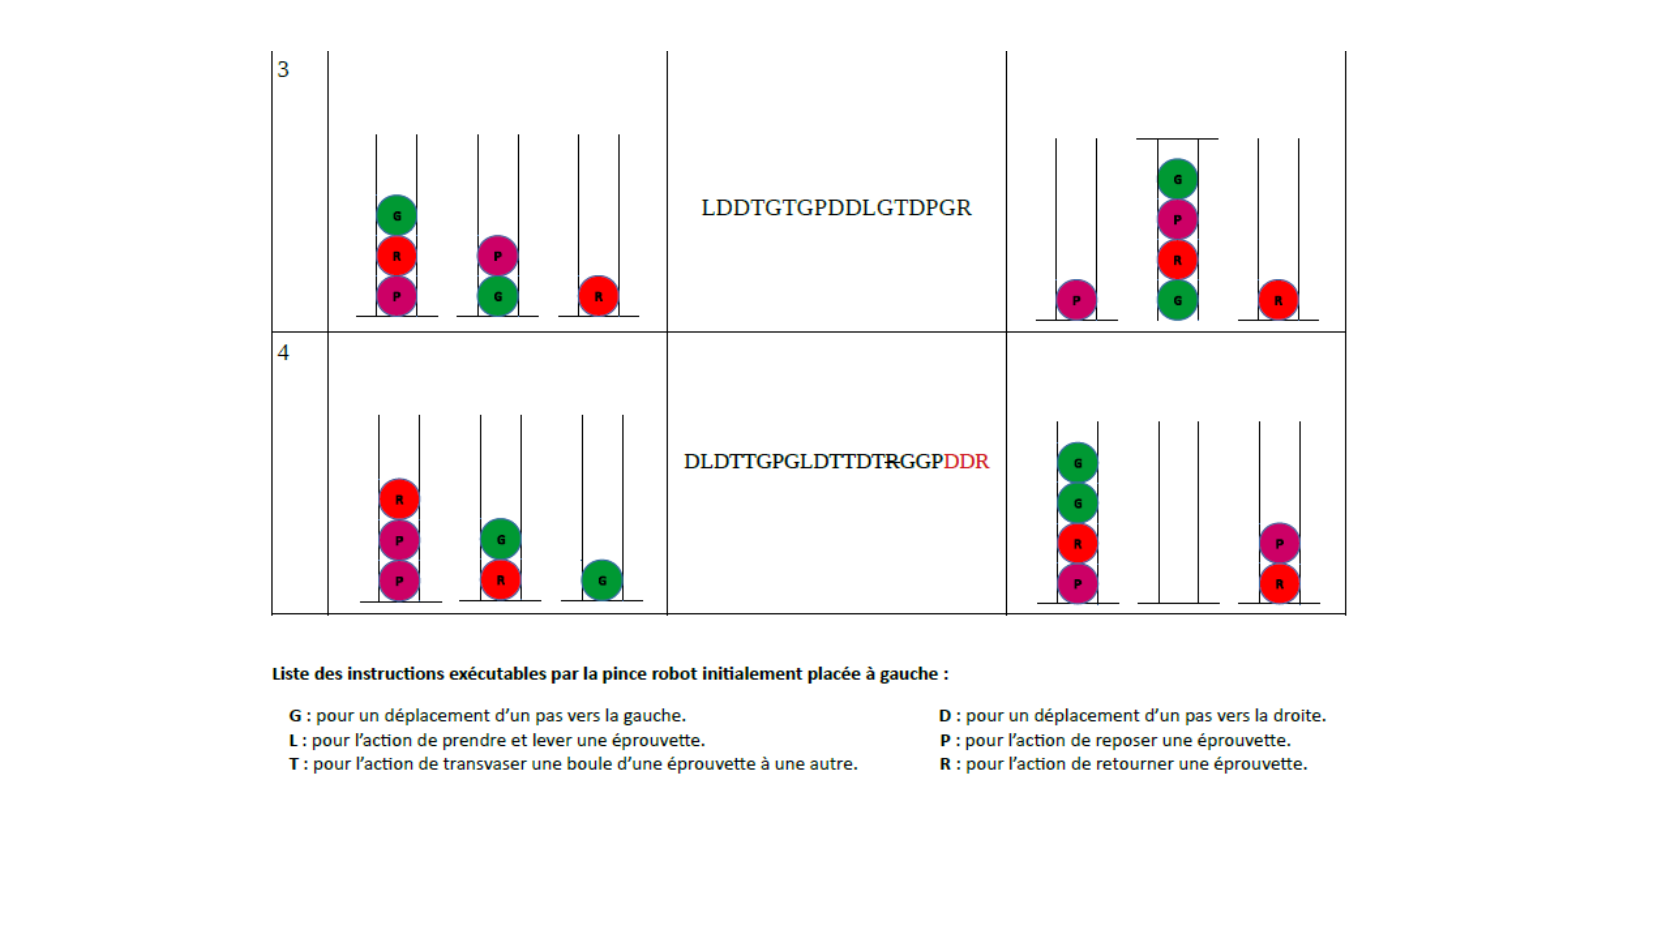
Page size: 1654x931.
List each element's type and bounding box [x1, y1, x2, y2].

picture [261, 51, 1370, 792]
